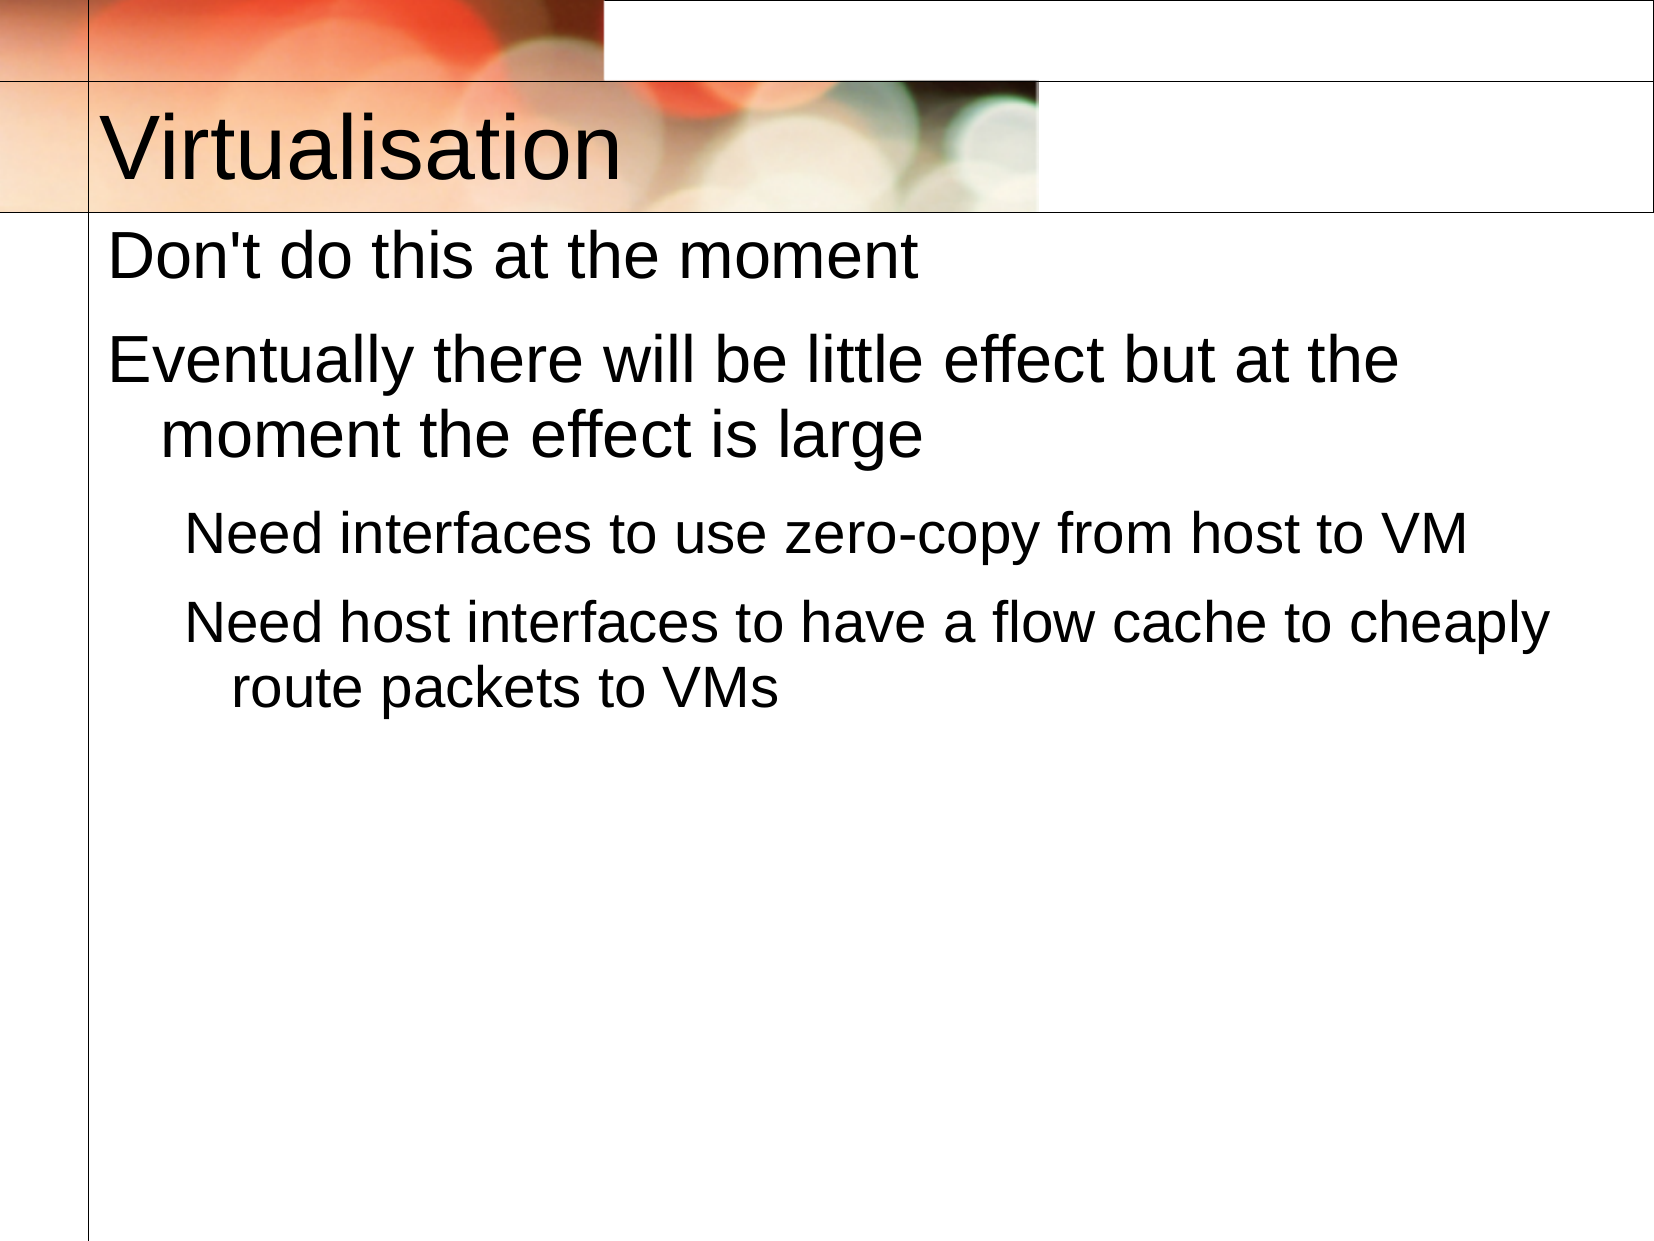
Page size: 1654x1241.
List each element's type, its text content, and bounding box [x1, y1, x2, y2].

picture [89, 82, 1039, 212]
picture [0, 82, 88, 212]
picture [89, 0, 1039, 81]
title Virtualisation [100, 95, 1571, 200]
list Don't do this at the moment Eventually there will be little effect but at the moment the effect is large Need interfaces to use zero-copy from host to VM Need host interfaces to have a flow cache to cheaply route packets to VMs [89, 217, 1578, 1226]
picture [0, 0, 88, 81]
